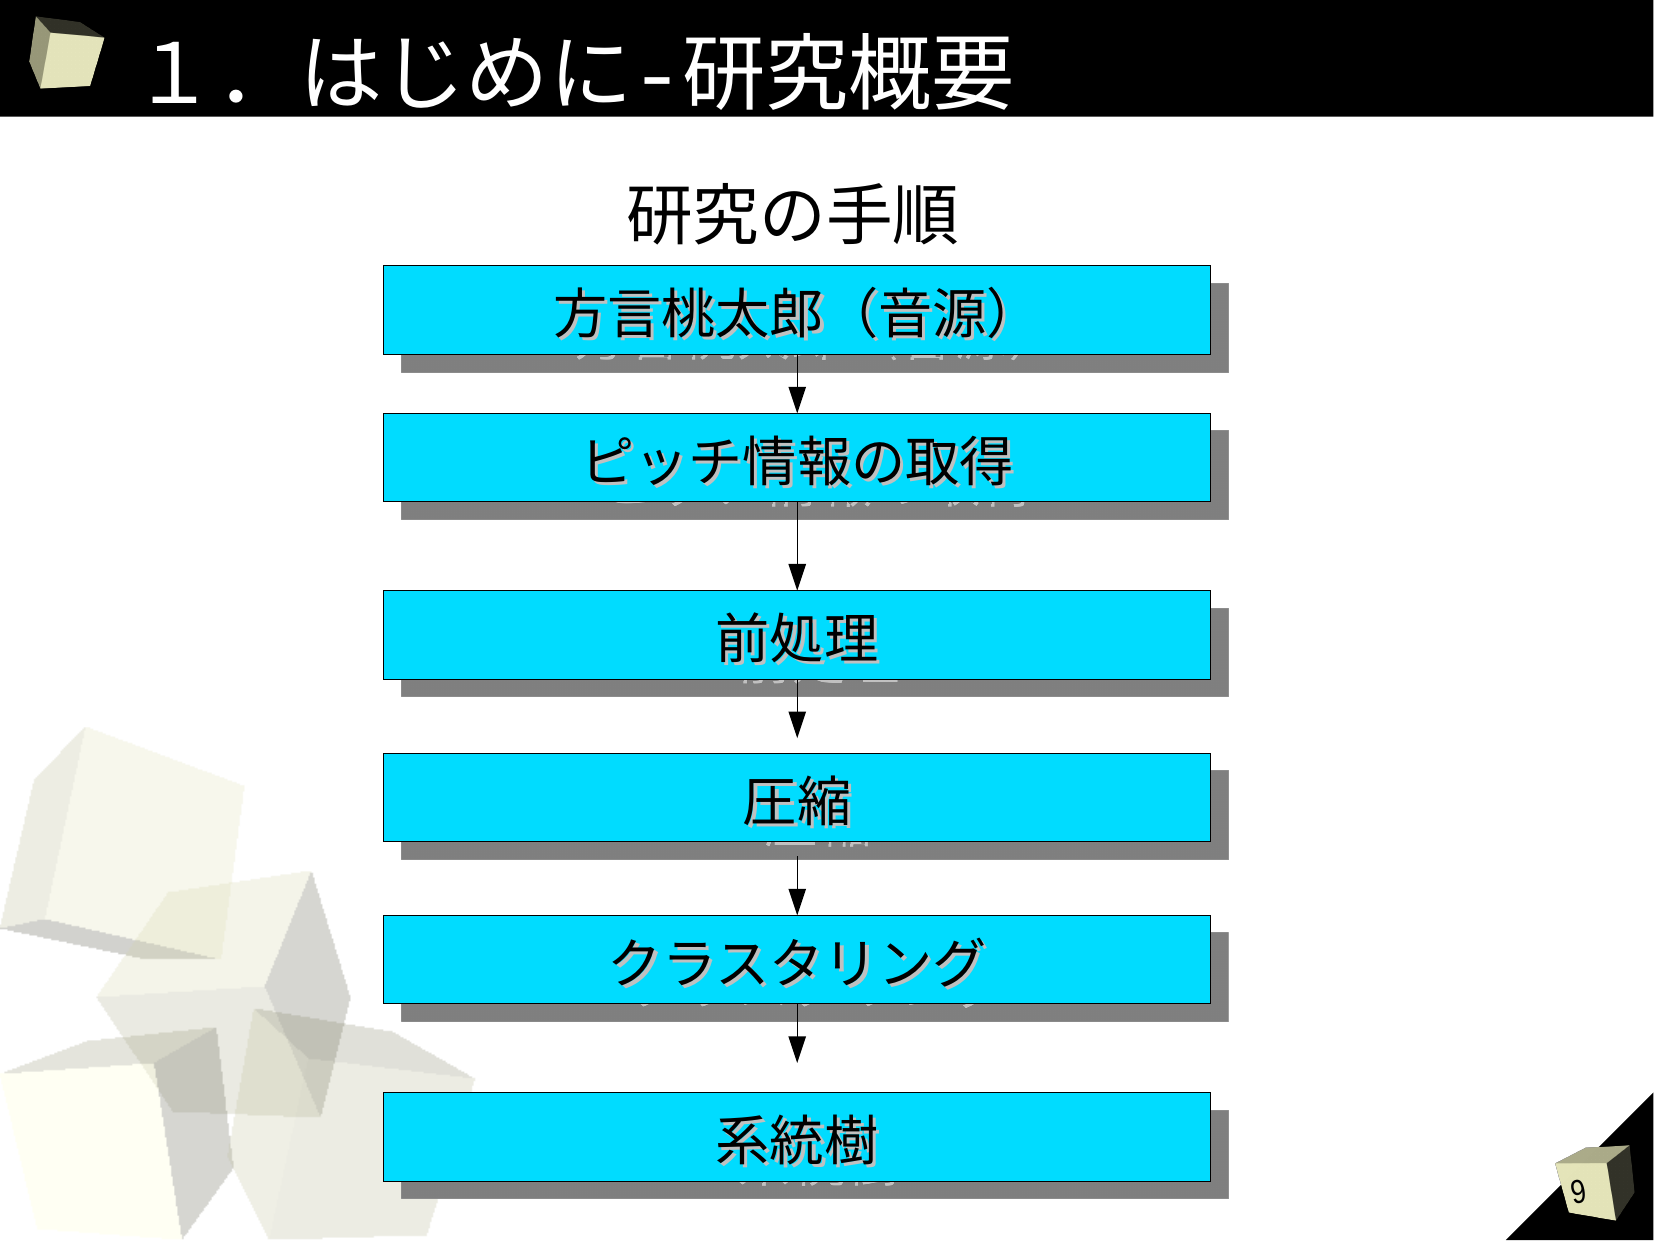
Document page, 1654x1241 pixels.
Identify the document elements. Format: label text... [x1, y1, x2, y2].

text_box 系統樹 [383, 1092, 1211, 1182]
text_box クラスタリング [383, 915, 1211, 1004]
text_box ピッチ情報の取得 [383, 413, 1211, 502]
text_box 圧縮 [383, 753, 1211, 842]
text_box 研究の手順 [561, 154, 1025, 237]
text_box 方言桃太郎（音源） [383, 265, 1211, 355]
text_box １．はじめに-研究概要 [118, 0, 1565, 119]
picture [0, 726, 477, 1241]
text_box 前処理 [383, 590, 1211, 680]
